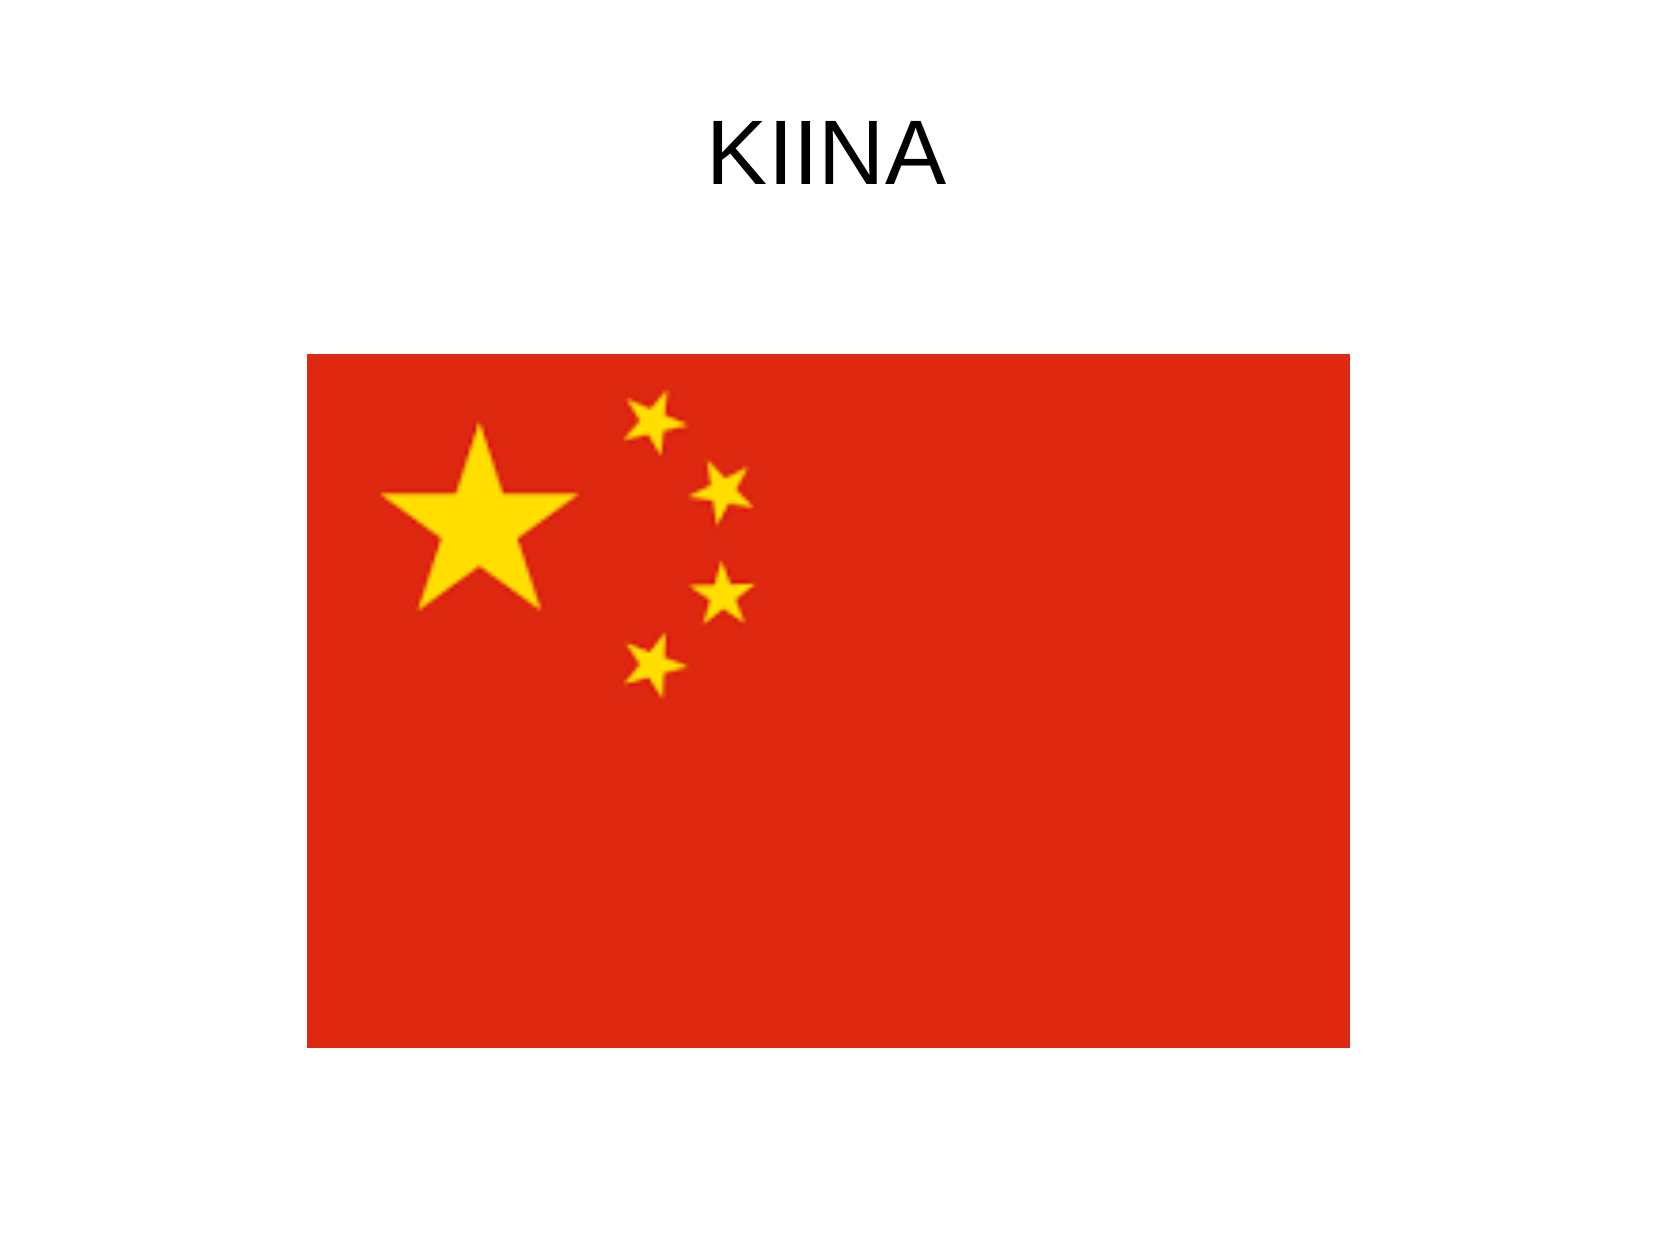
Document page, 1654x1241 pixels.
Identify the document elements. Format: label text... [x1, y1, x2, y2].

title KIINA [82, 49, 1571, 257]
picture [307, 354, 1350, 1048]
